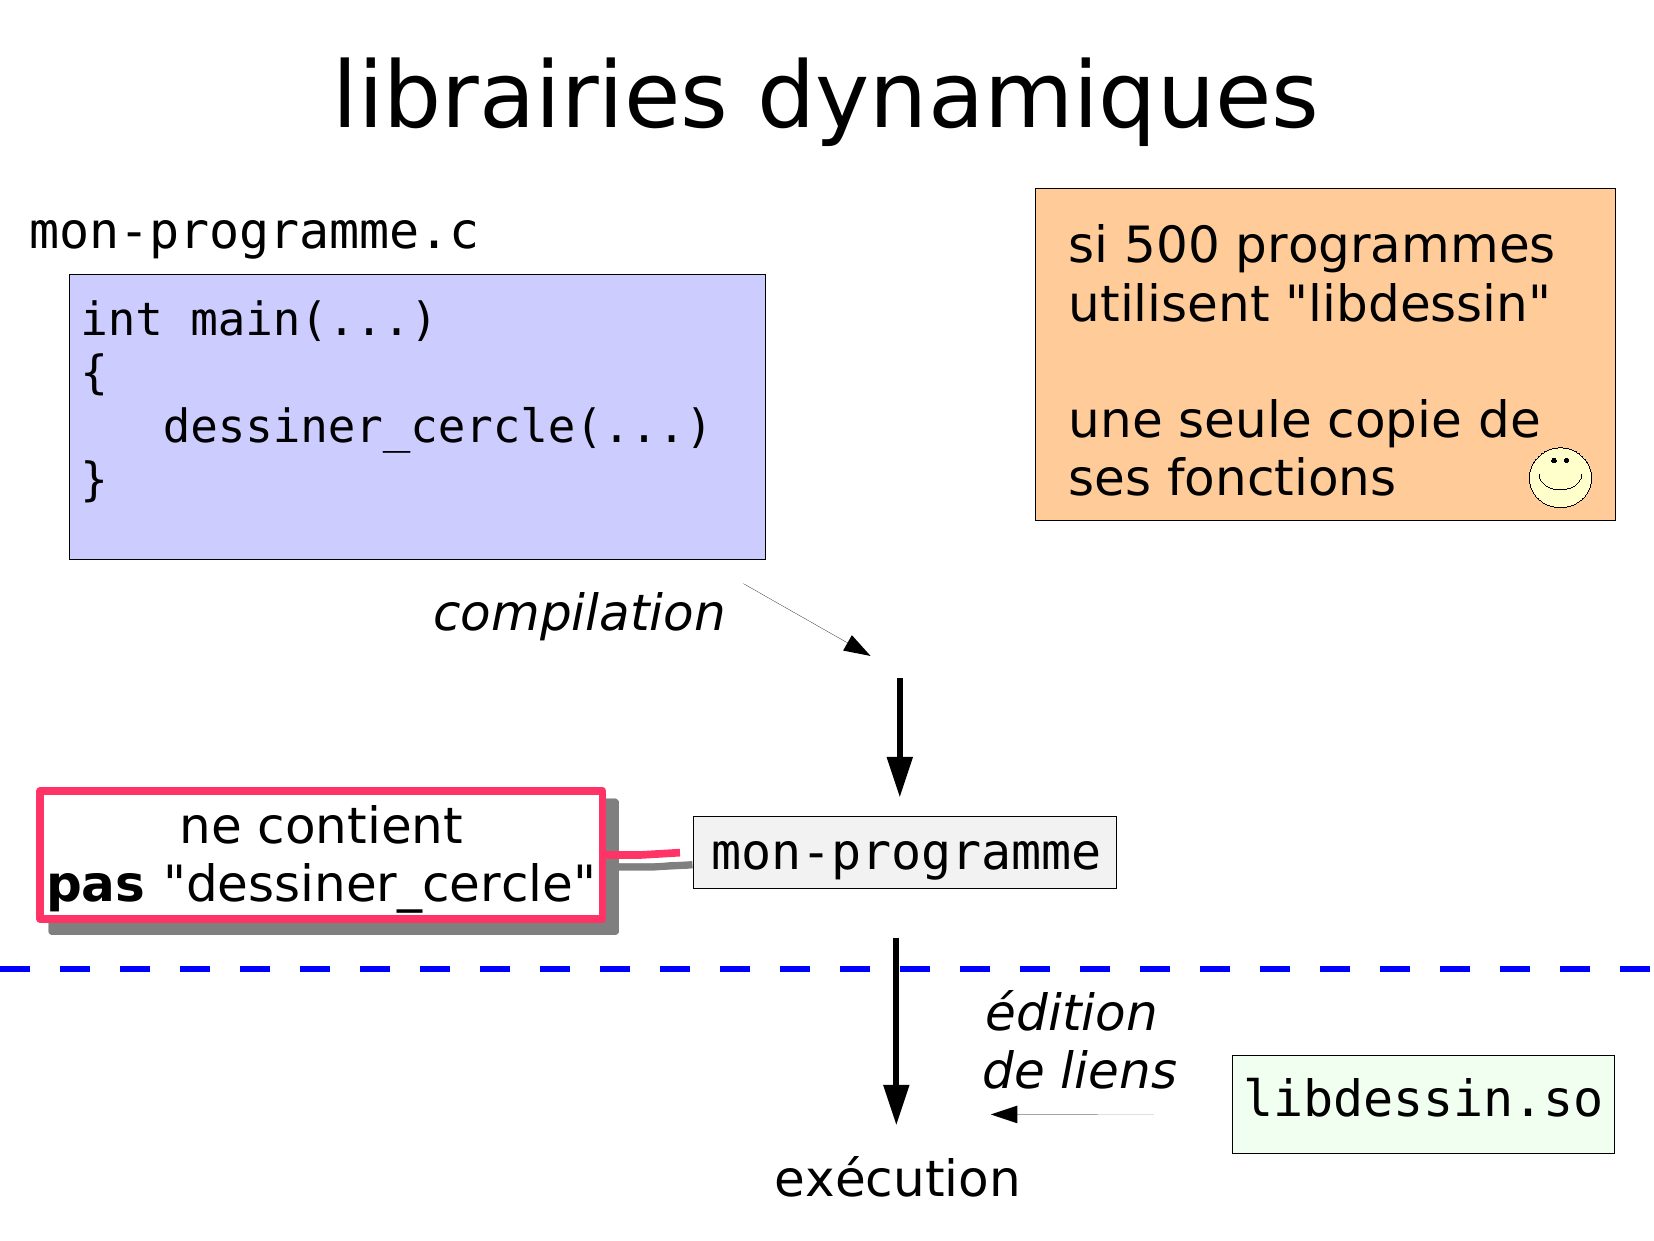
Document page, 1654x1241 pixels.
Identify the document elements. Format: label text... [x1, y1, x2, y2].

text_box exécution [774, 1150, 1022, 1209]
text_box [1035, 188, 1616, 521]
text_box mon-programme [711, 822, 1102, 882]
text_box [693, 816, 1117, 889]
text_box si 500 programmes utilisent "libdessin" une seule copie de ses fonctions [1068, 216, 1592, 508]
text_box mon-programme.c [29, 201, 480, 260]
title librairies dynamiques [0, 34, 1654, 158]
text_box [1232, 1055, 1615, 1154]
text_box [69, 274, 766, 560]
text_box compilation [433, 583, 727, 642]
text_box libdessin.so [1243, 1069, 1604, 1129]
text_box int main(...) { dessiner_cercle(...) } [80, 293, 714, 560]
text_box ne contient pas "dessiner_cercle" [40, 790, 603, 920]
text_box édition de liens [982, 983, 1178, 1101]
